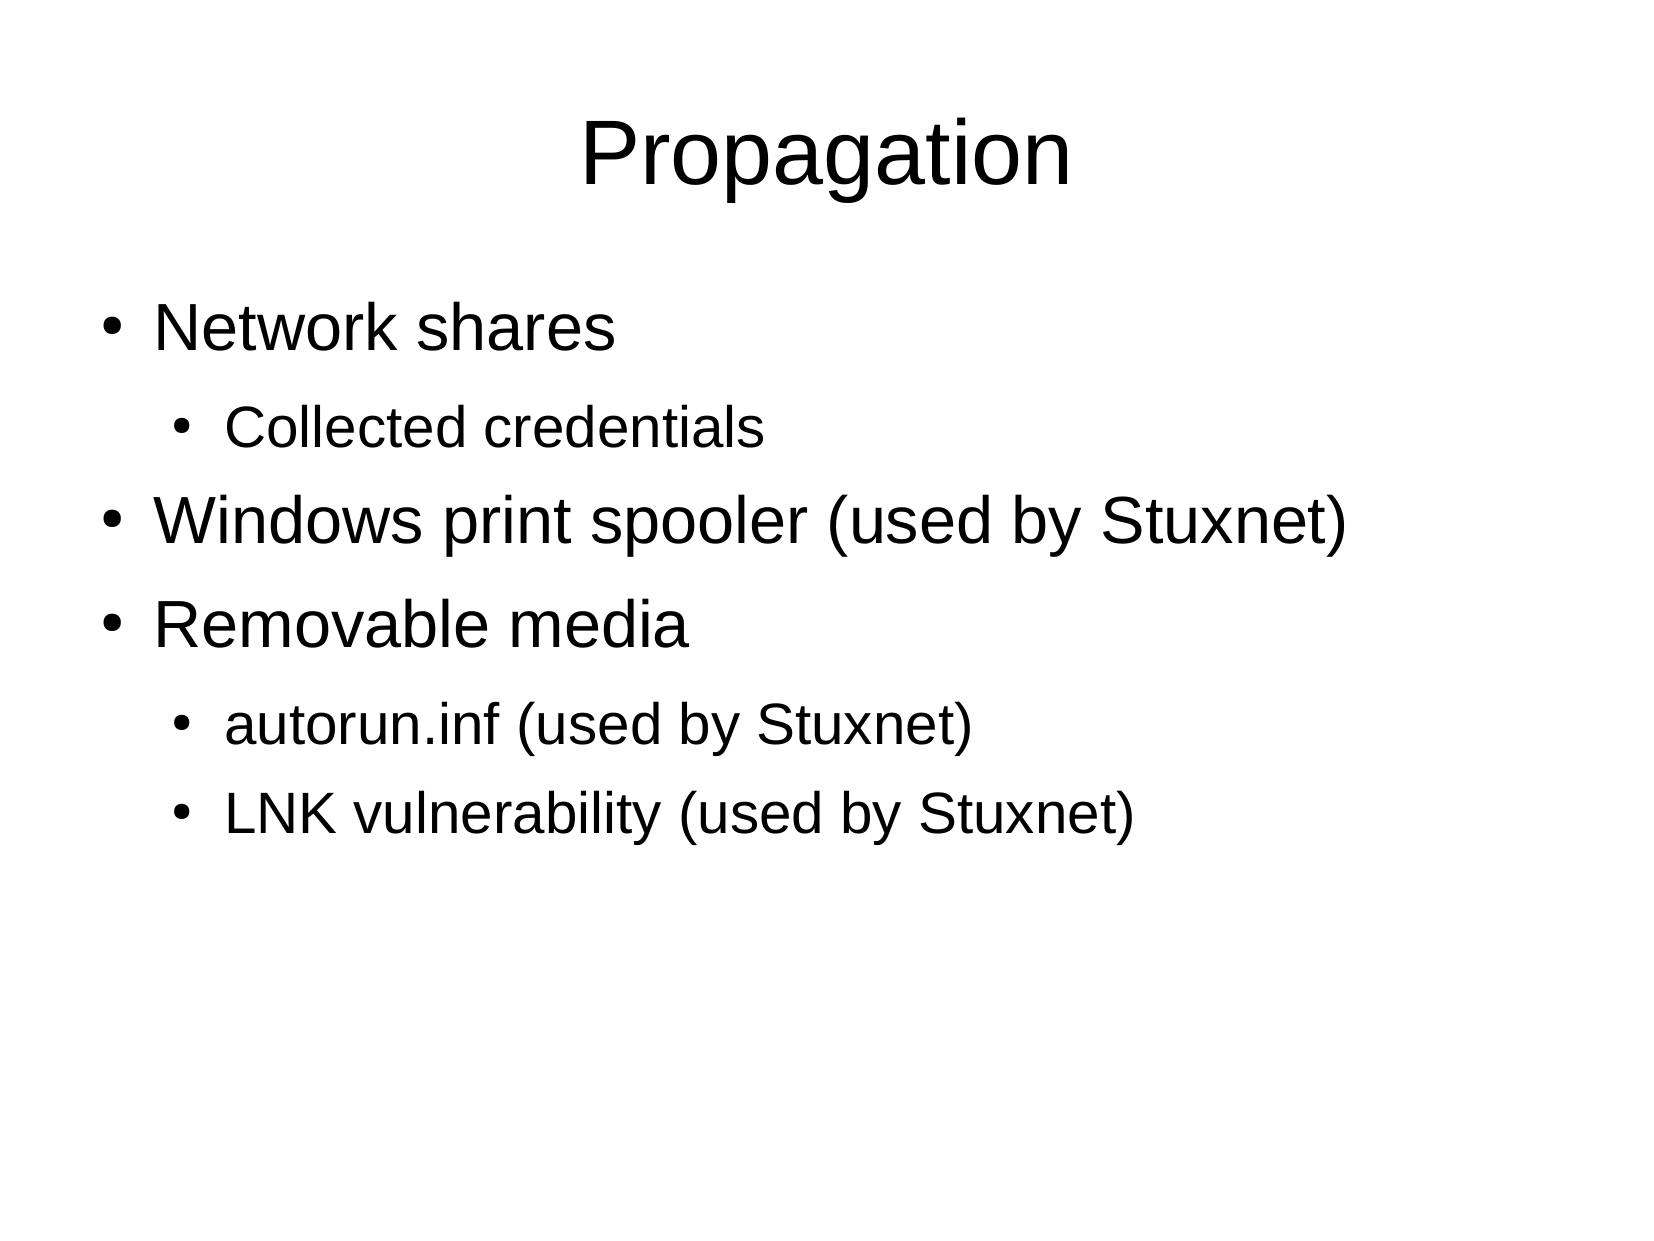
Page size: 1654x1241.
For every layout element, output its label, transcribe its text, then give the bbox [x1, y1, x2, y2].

list Network shares Collected credentials Windows print spooler (used by Stuxnet) Removable media autorun.inf (used by Stuxnet) LNK vulnerability (used by Stuxnet) [82, 290, 1571, 1109]
title Propagation [82, 49, 1571, 257]
